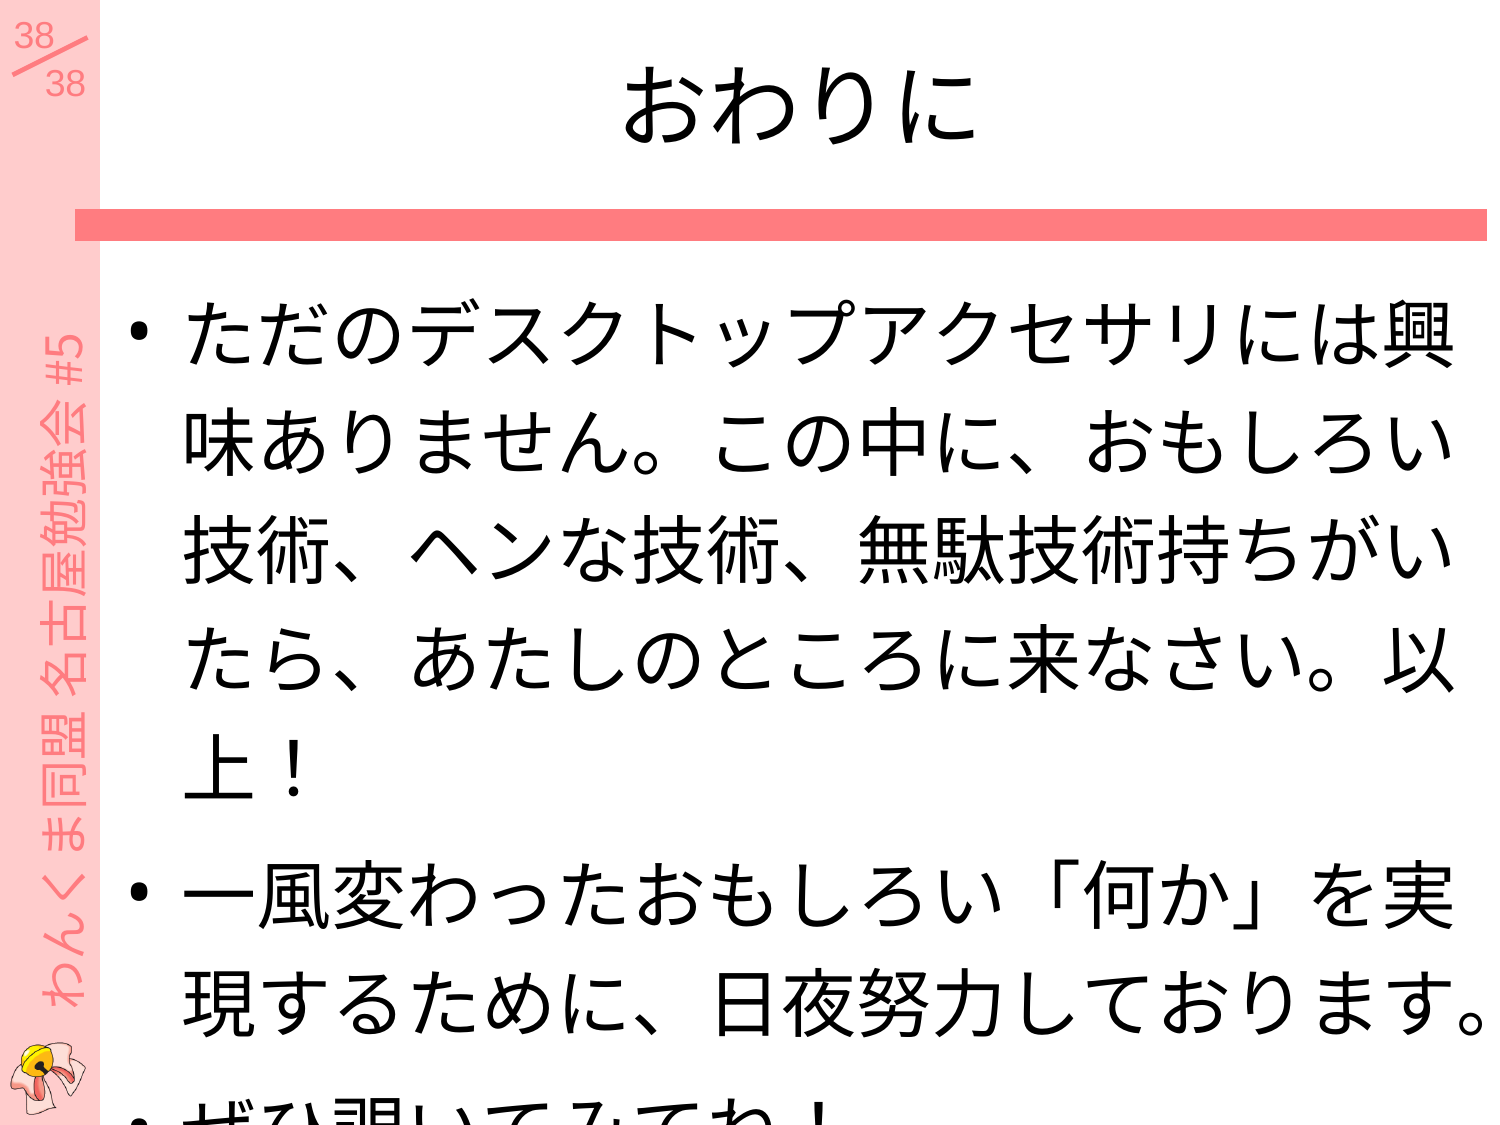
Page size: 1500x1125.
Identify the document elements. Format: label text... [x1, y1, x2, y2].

title おわりに [125, 0, 1476, 218]
picture [10, 1042, 86, 1115]
list ただのデスクトップアクセサリには興味ありません。この中に、おもしろい技術、ヘンな技術、無駄技術持ちがいたら、あたしのところに来なさい。以上！ 一風変わったおもしろい「何か」を実現するために、日夜努力しております。 ぜひ覗いてみてね！ 勉強会「うかべん」 http://study.nanican.net/ [125, 275, 1476, 1101]
